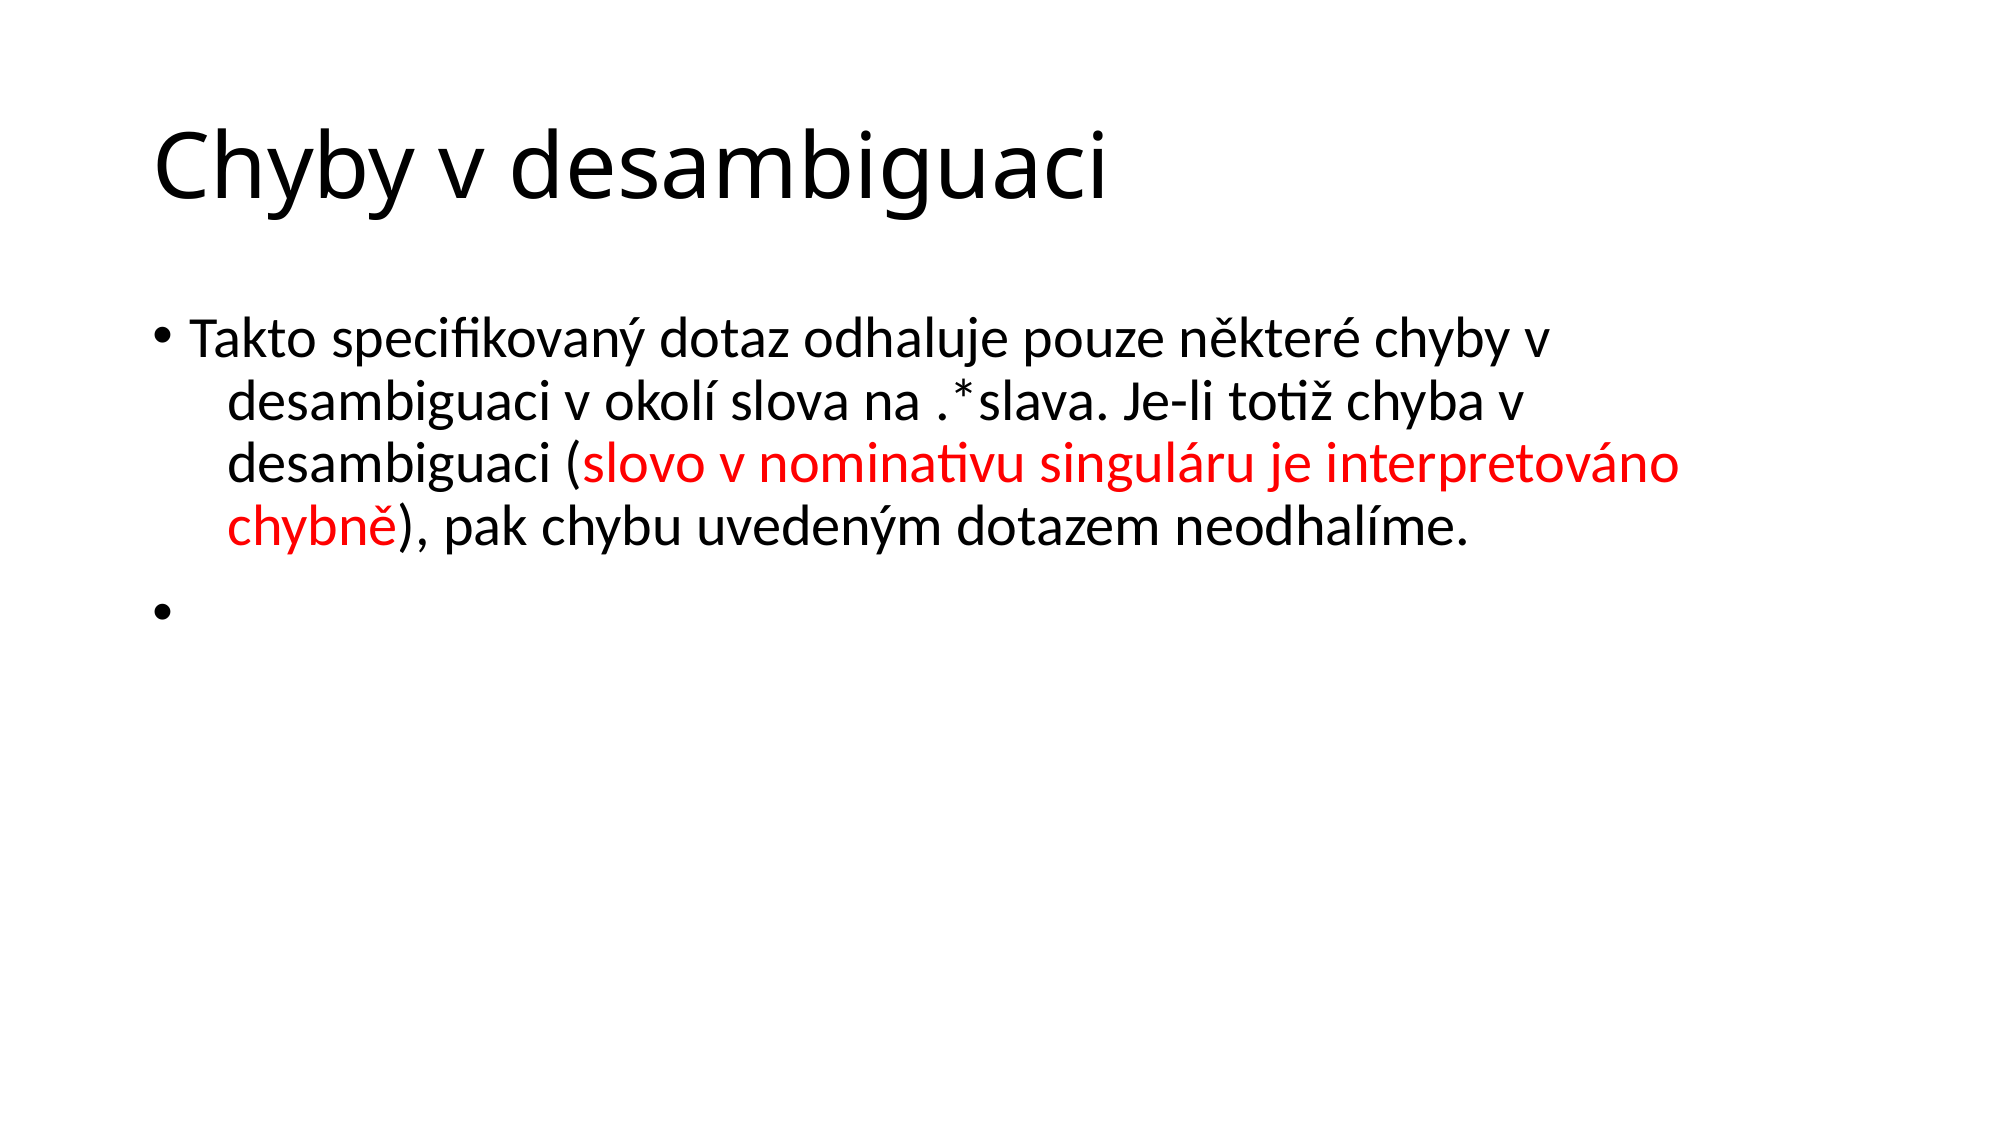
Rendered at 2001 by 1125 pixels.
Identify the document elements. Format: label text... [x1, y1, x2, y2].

list Takto specifikovaný dotaz odhaluje pouze některé chyby v desambiguaci v okolí slova na .*slava. Je-li totiž chyba v desambiguaci (slovo v nominativu singuláru je interpretováno chybně), pak chybu uvedeným dotazem neodhalíme. [137, 299, 1863, 1014]
title Chyby v desambiguaci [137, 59, 1863, 278]
